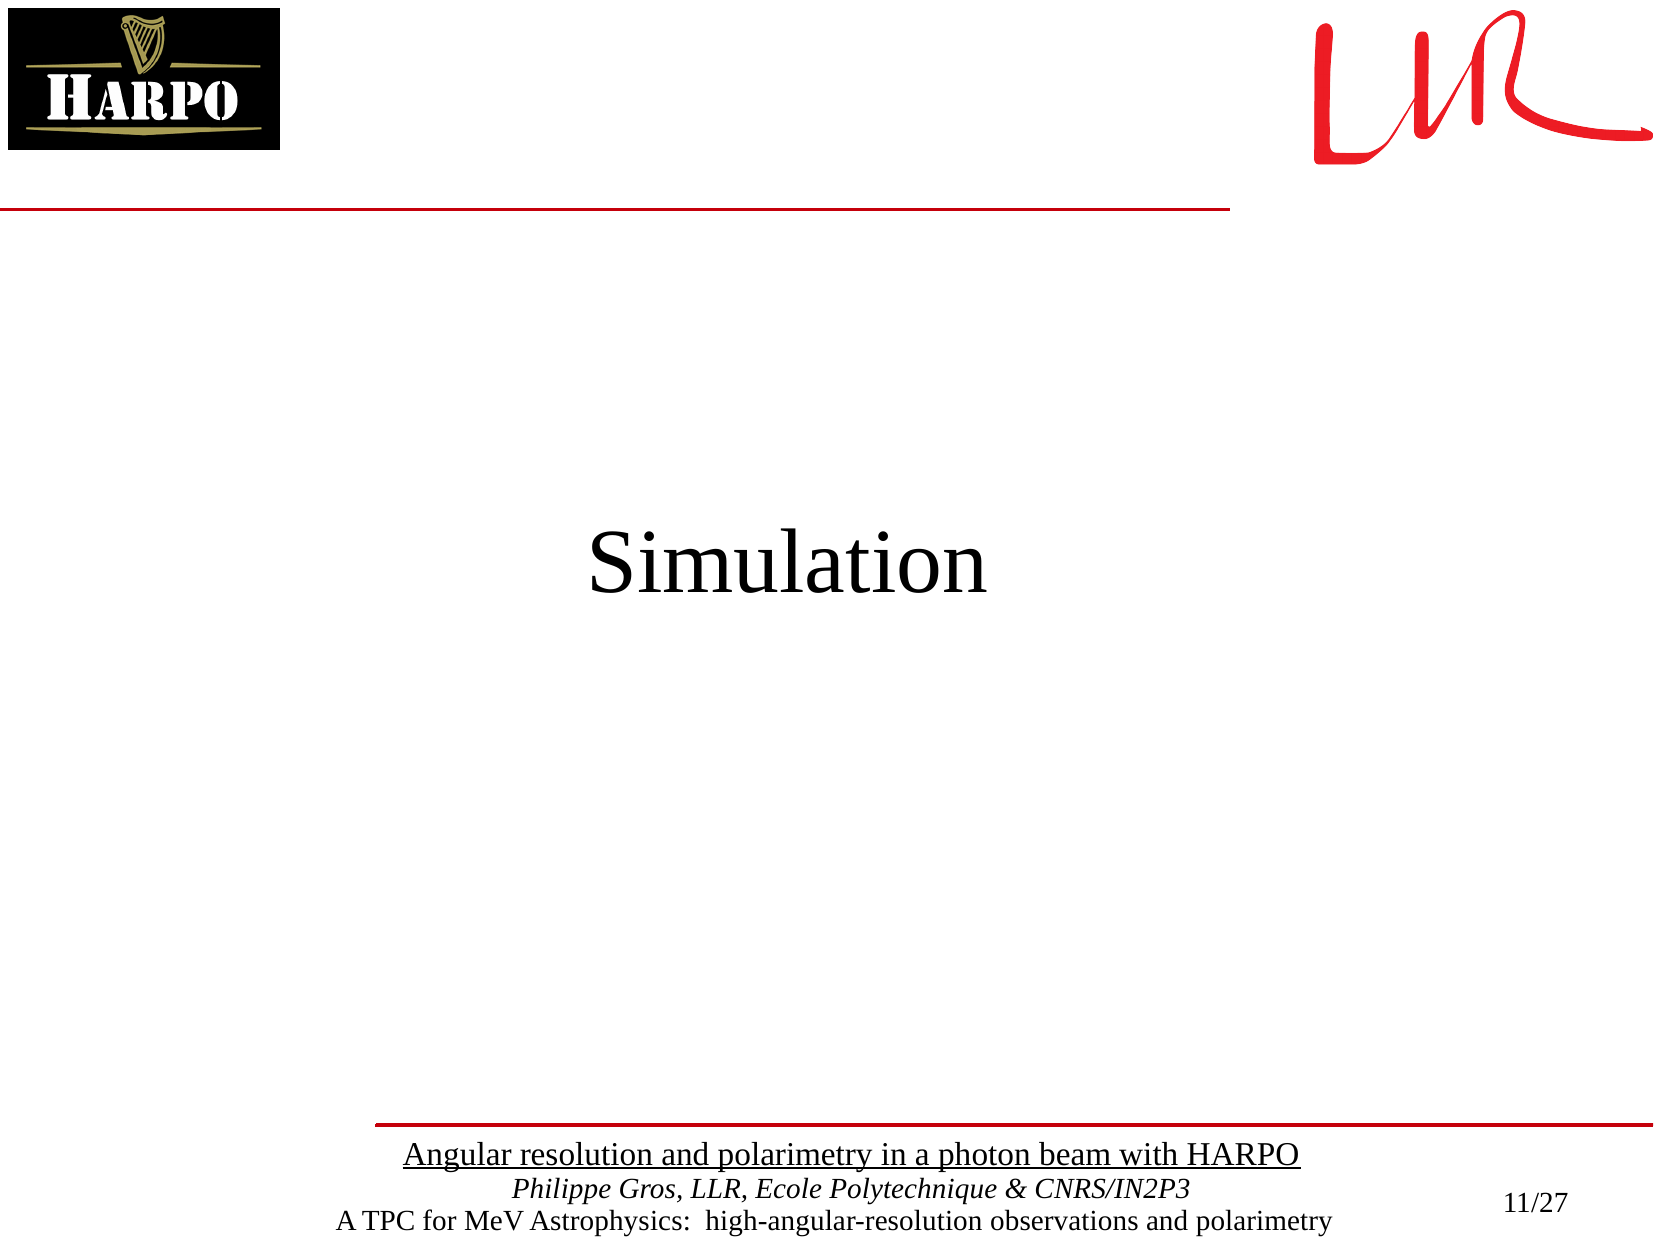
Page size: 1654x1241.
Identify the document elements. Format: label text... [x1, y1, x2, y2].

picture [1314, 10, 1653, 165]
picture [8, 8, 280, 150]
title Simulation [284, 0, 1290, 1124]
